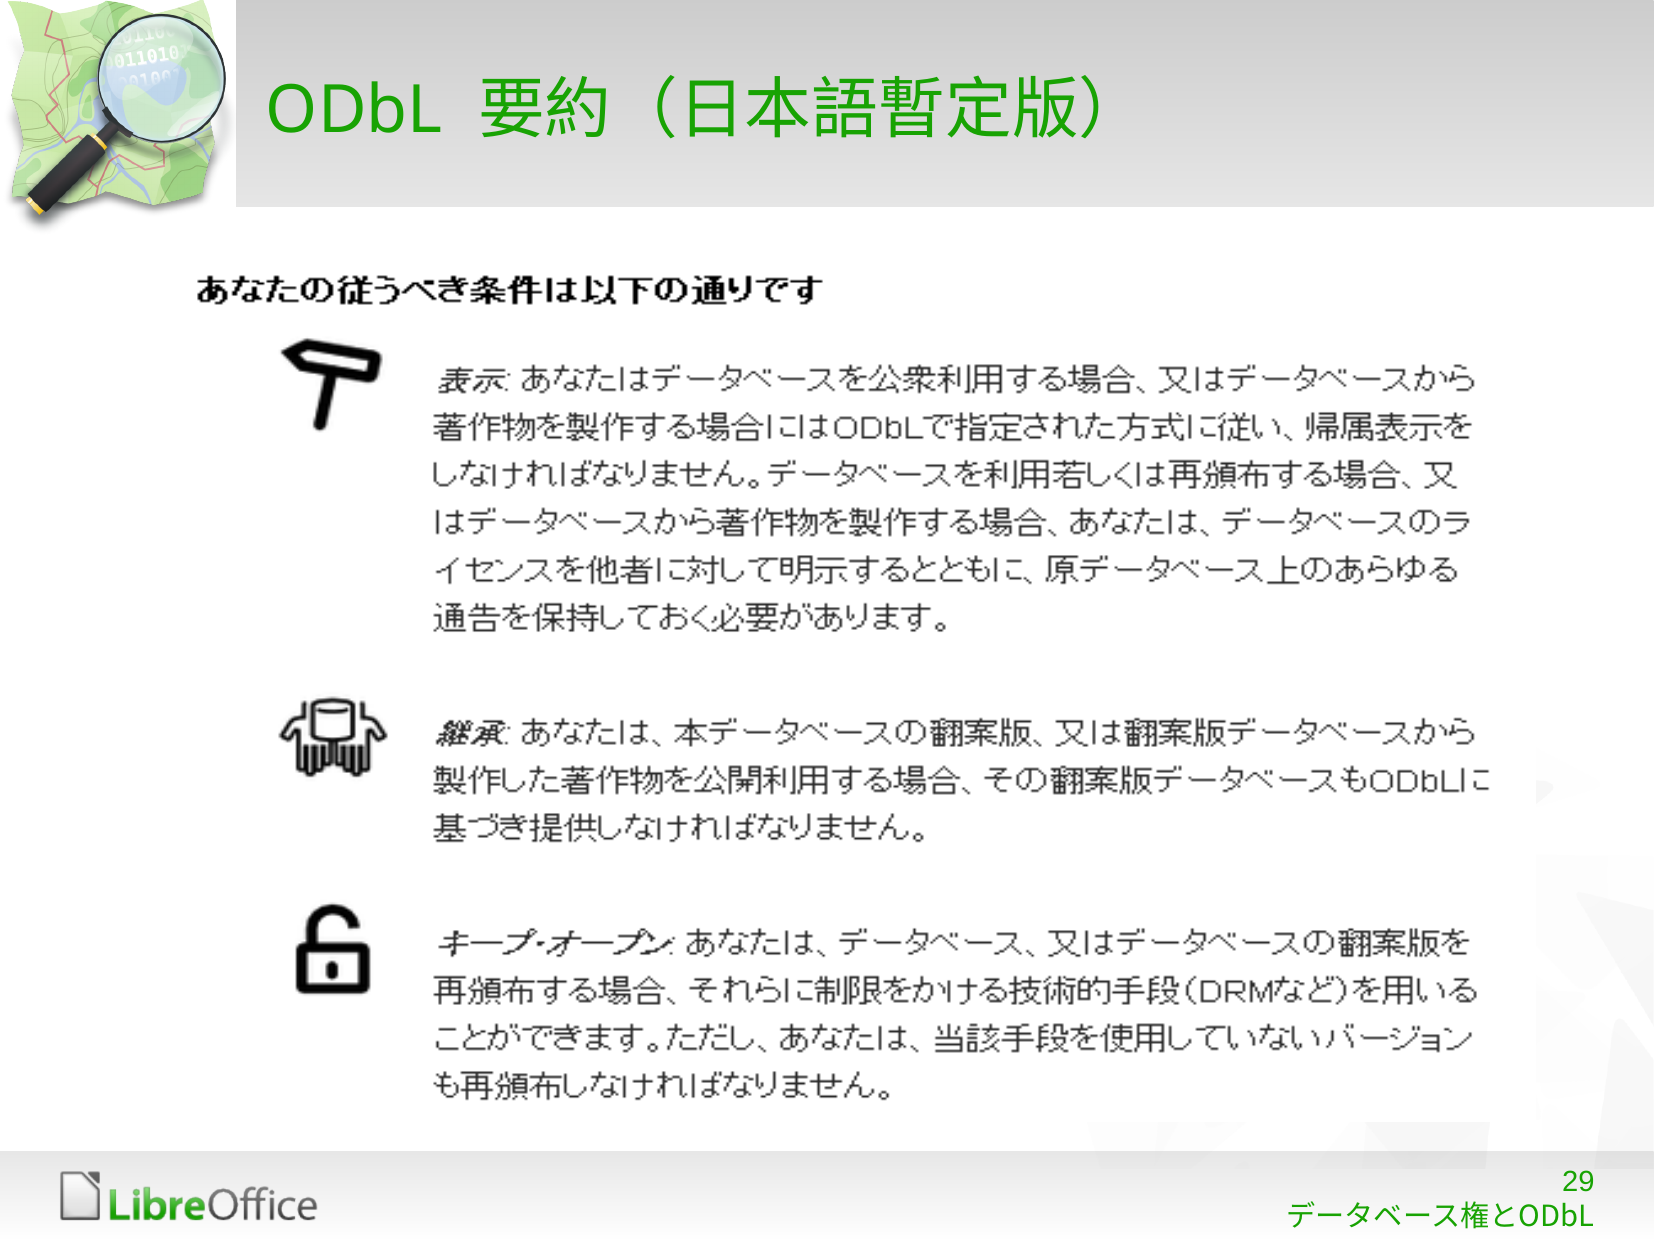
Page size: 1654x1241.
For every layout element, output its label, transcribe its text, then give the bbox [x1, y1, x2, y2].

picture [41, 1152, 337, 1240]
title ODbL 要約（日本語暫定版） [265, 29, 1595, 178]
picture [142, 244, 1654, 1169]
picture [0, 0, 237, 237]
